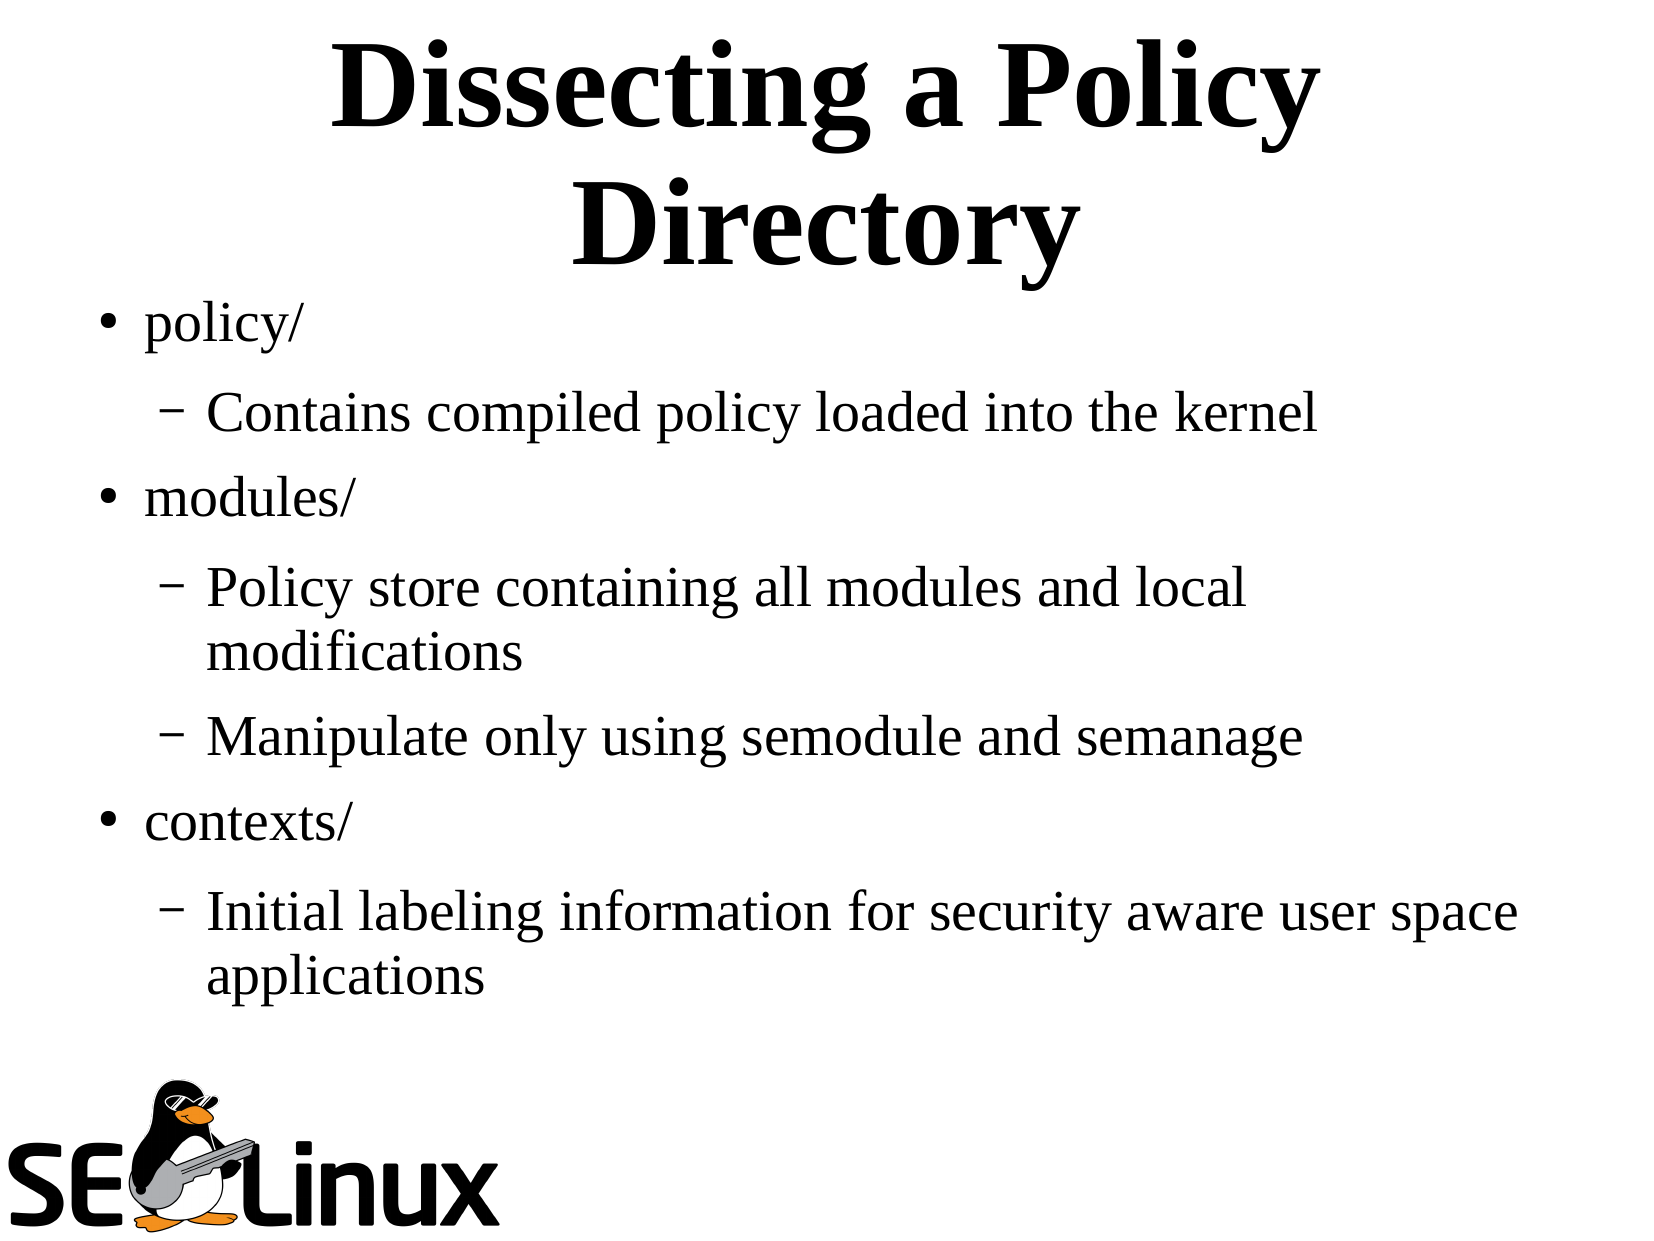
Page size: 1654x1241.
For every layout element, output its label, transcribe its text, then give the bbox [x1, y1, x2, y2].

list policy/ Contains compiled policy loaded into the kernel modules/ Policy store containing all modules and local modifications Manipulate only using semodule and semanage contexts/ Initial labeling information for security aware user space applications [82, 290, 1571, 1010]
picture [0, 919, 526, 1241]
title Dissecting a Policy Directory [82, 14, 1571, 290]
